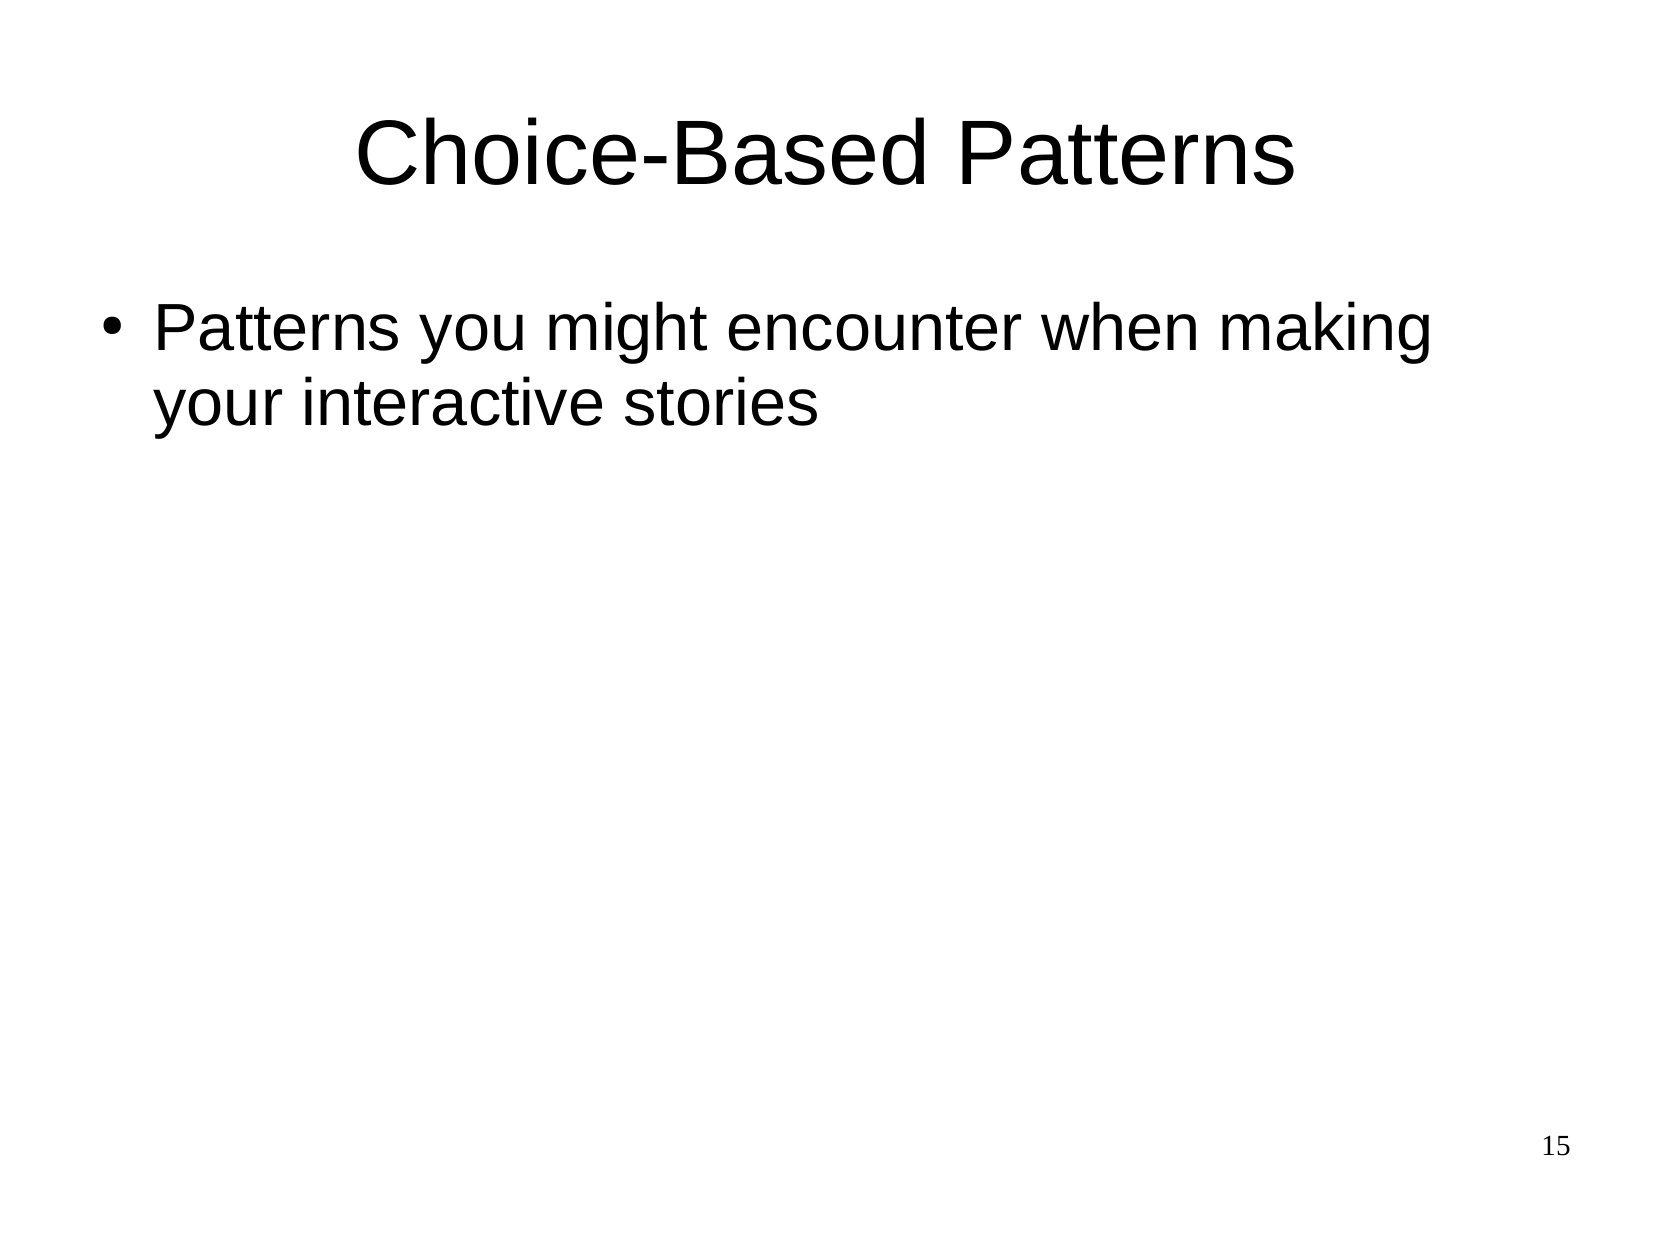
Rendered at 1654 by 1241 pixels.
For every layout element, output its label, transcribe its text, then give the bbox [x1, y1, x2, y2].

title Choice-Based Patterns [82, 49, 1571, 257]
list Patterns you might encounter when making your interactive stories [82, 290, 1571, 1109]
